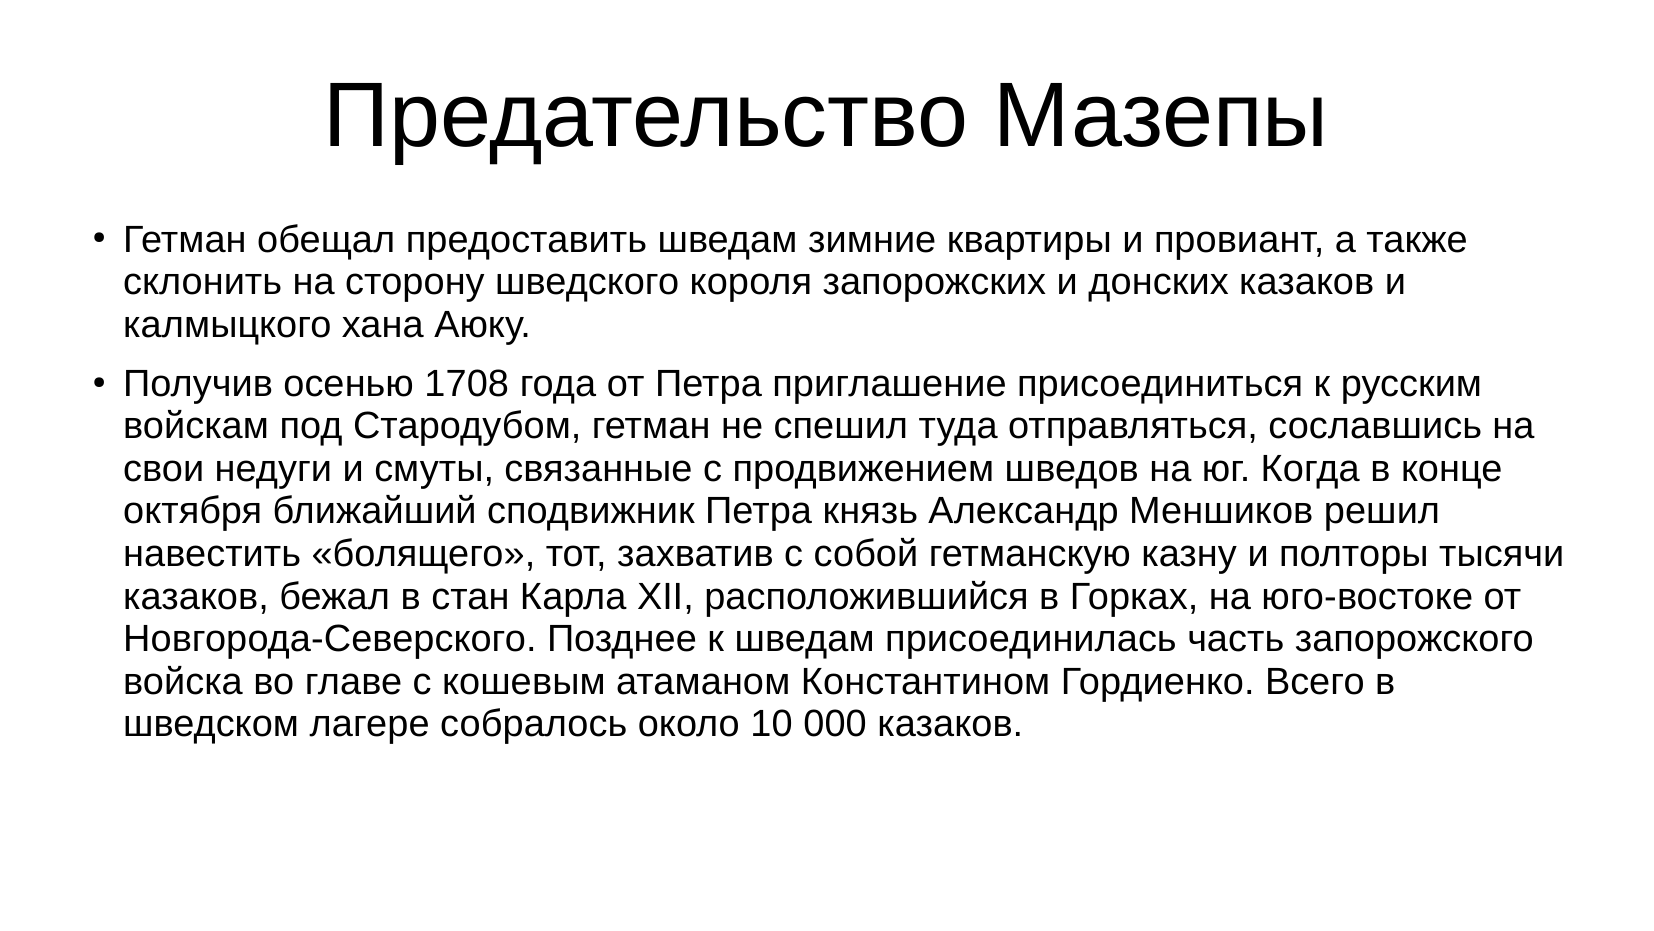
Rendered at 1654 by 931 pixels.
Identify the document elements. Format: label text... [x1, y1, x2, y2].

list Гетман обещал предоставить шведам зимние квартиры и провиант, а также склонить на сторону шведского короля запорожских и донских казаков и калмыцкого хана Аюку. Получив осенью 1708 года от Петра приглашение присоединиться к русским войскам под Стародубом, гетман не спешил туда отправляться, сославшись на свои недуги и смуты, связанные с продвижением шведов на юг. Когда в конце октября ближайший сподвижник Петра князь Александр Меншиков решил навестить «болящего», тот, захватив с собой гетманскую казну и полторы тысячи казаков, бежал в стан Карла XII, расположившийся в Горках, на юго-востоке от Новгорода-Северского. Позднее к шведам присоединилась часть запорожского войска во главе с кошевым атаманом Константином Гордиенко. Всего в шведском лагере собралось около 10 000 казаков. [82, 217, 1571, 758]
title Предательство Мазепы [82, 37, 1571, 193]
